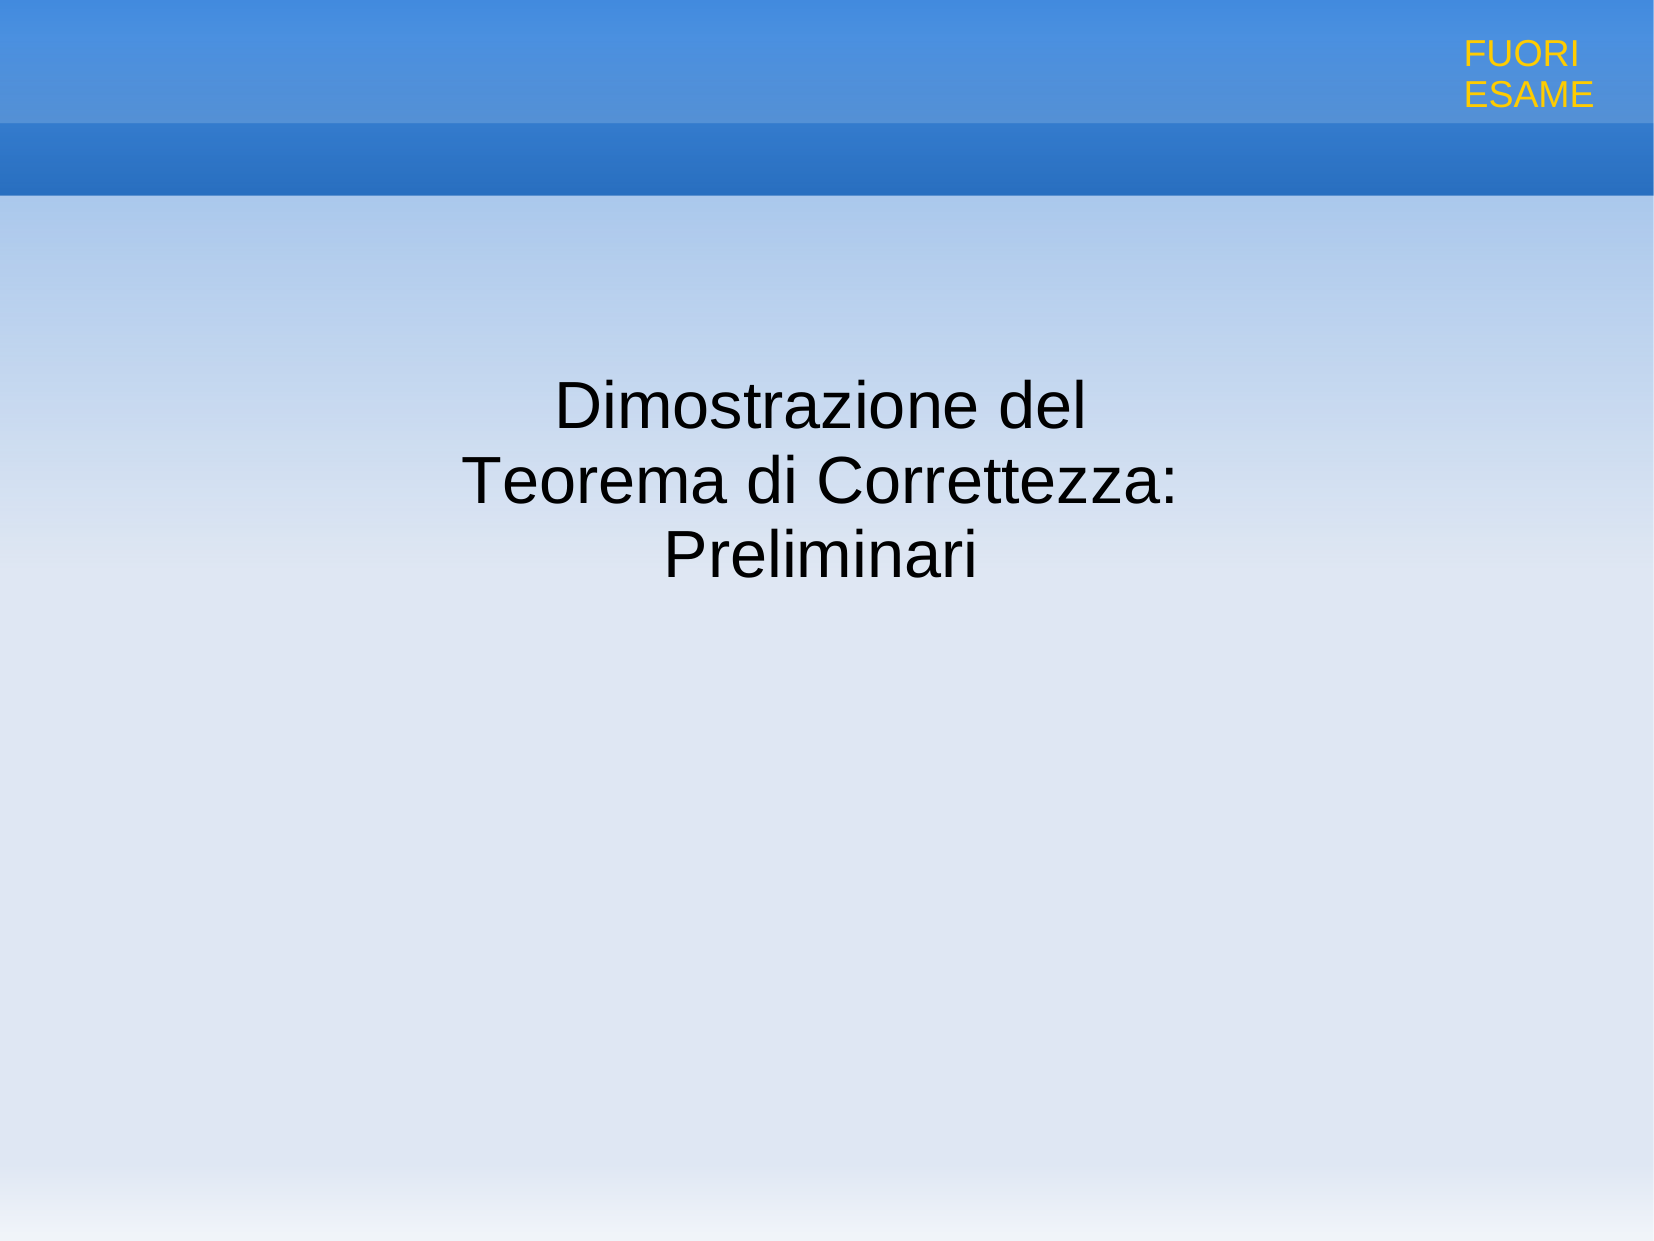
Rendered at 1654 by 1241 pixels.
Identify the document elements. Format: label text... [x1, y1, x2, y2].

subtitle Dimostrazione del Teorema di Correttezza: Preliminari [76, 0, 1565, 960]
text_box FUORI ESAME [1448, 24, 1610, 124]
picture [0, 0, 1654, 1241]
